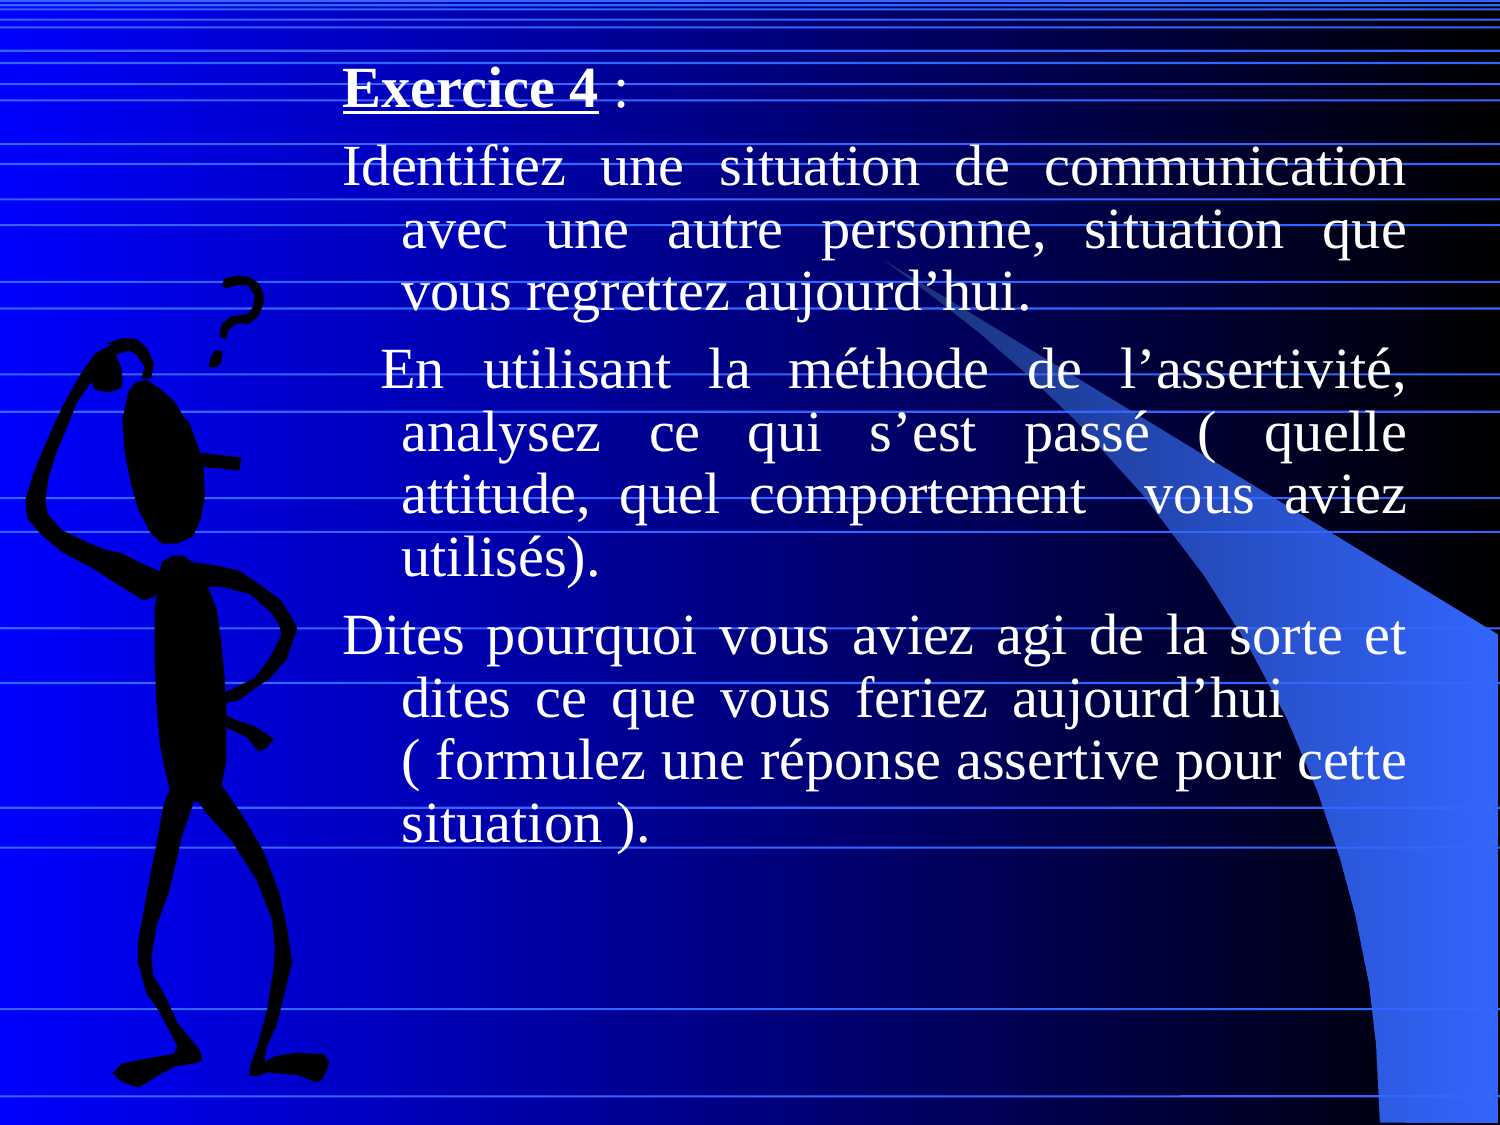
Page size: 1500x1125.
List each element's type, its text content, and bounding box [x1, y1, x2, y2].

picture [24, 275, 330, 1088]
list Exercice 4 : Identifiez une situation de communication avec une autre personne, situation que vous regrettez aujourd’hui. En utilisant la méthode de l’assertivité, analysez ce qui s’est passé ( quelle attitude, quel comportement vous aviez utilisés). Dites pourquoi vous aviez agi de la sorte et dites ce que vous feriez aujourd’hui ( formulez une réponse assertive pour cette situation ). [312, 49, 1438, 988]
